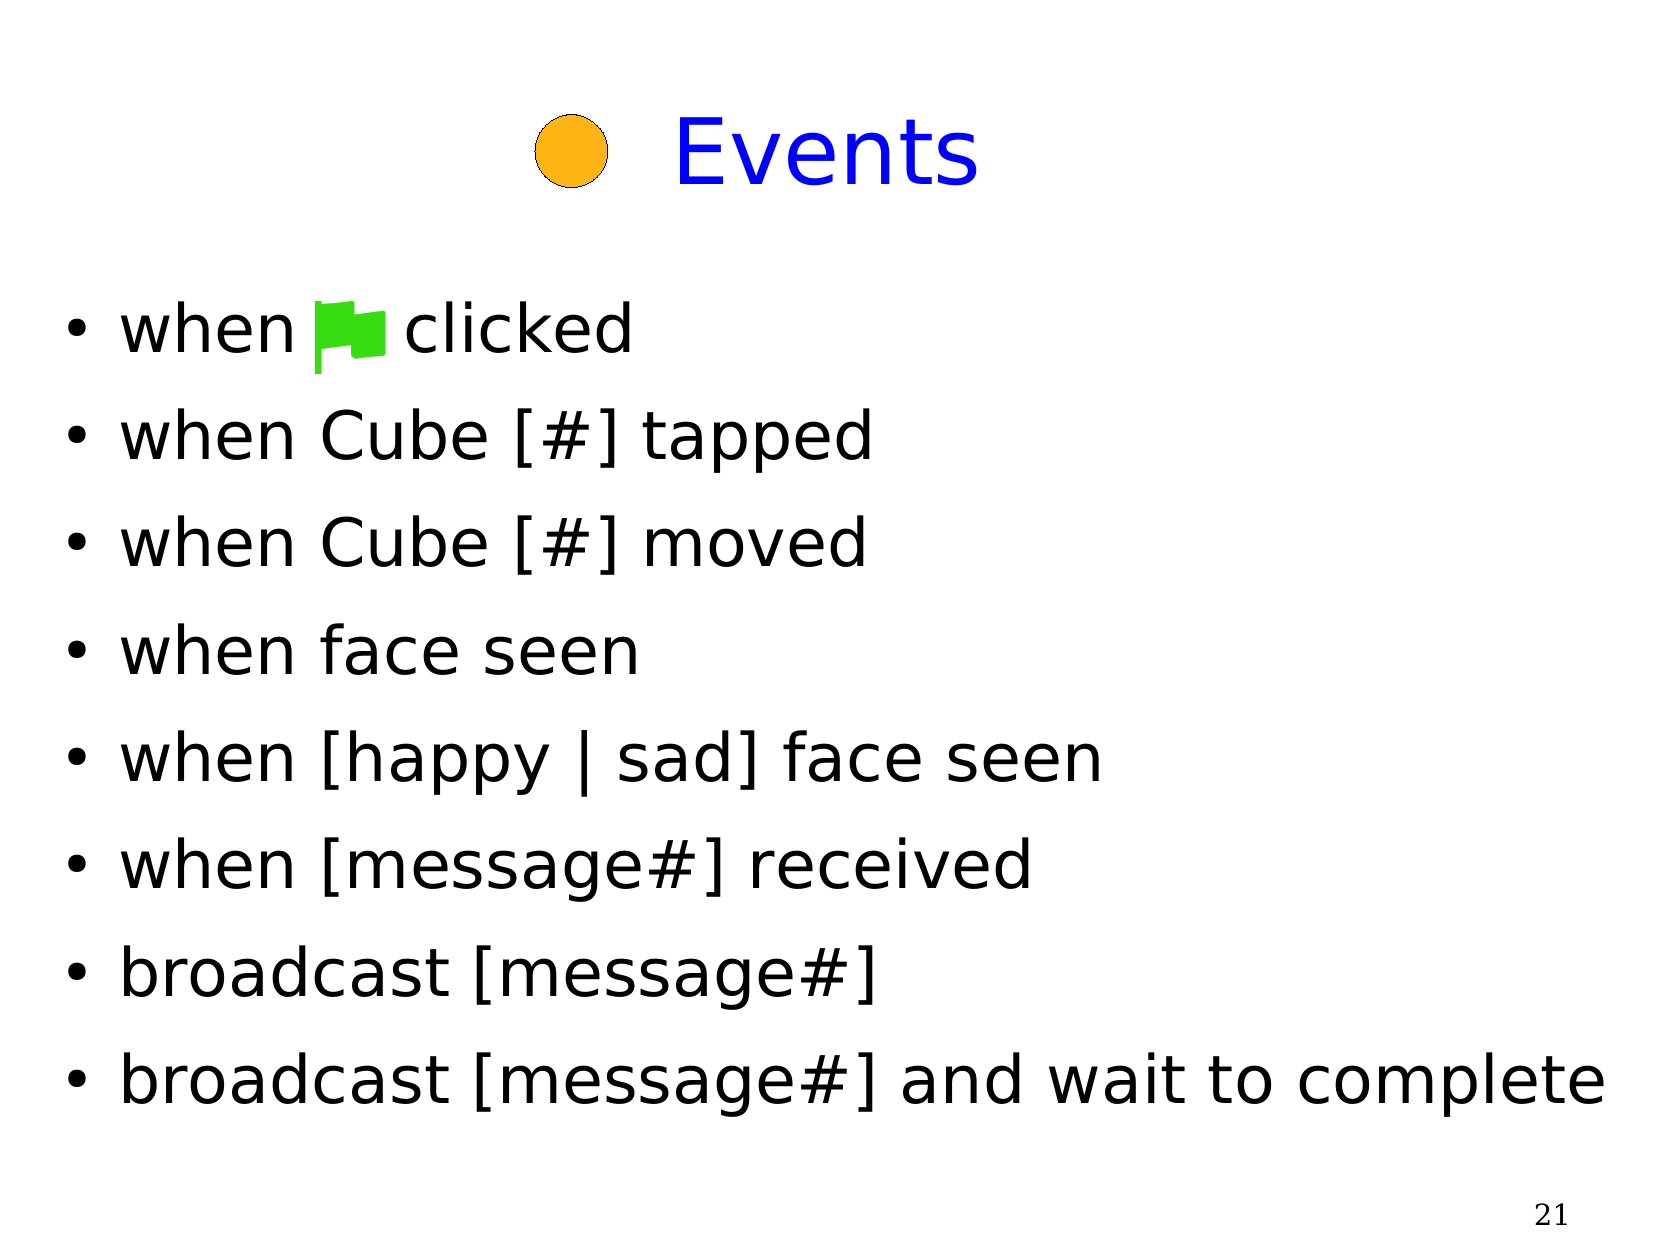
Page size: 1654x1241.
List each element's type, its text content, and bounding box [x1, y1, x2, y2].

title Events [82, 49, 1571, 257]
list when clicked when Cube [#] tapped when Cube [#] moved when face seen when [happy | sad] face seen when [message#] received broadcast [message#] broadcast [message#] and wait to complete [47, 290, 1619, 1197]
text_box [534, 114, 608, 188]
picture [301, 290, 394, 383]
